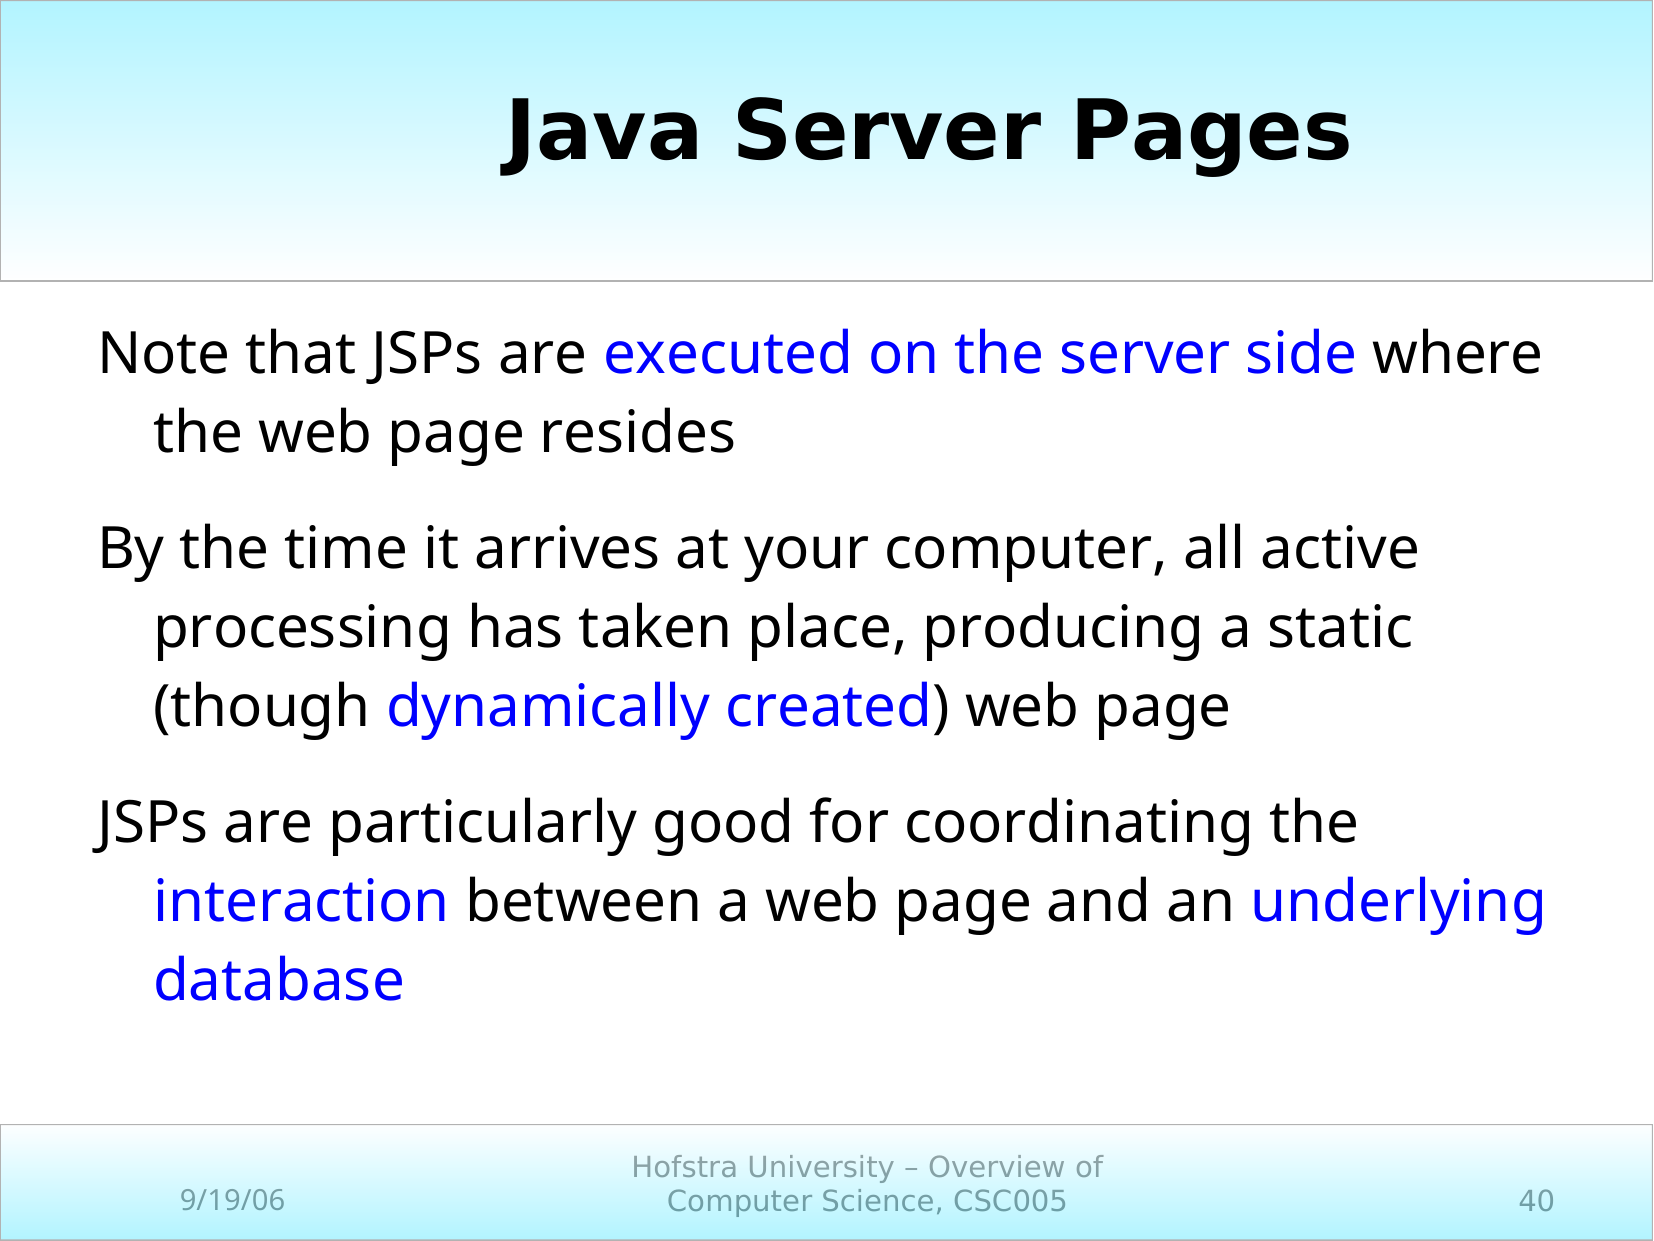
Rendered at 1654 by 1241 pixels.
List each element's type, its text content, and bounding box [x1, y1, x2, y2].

list Note that JSPs are executed on the server side where the web page resides By the time it arrives at your computer, all active processing has taken place, producing a static (though dynamically created) web page JSPs are particularly good for coordinating the interaction between a web page and an underlying database [82, 303, 1571, 1131]
title Java Server Pages [247, 27, 1612, 235]
